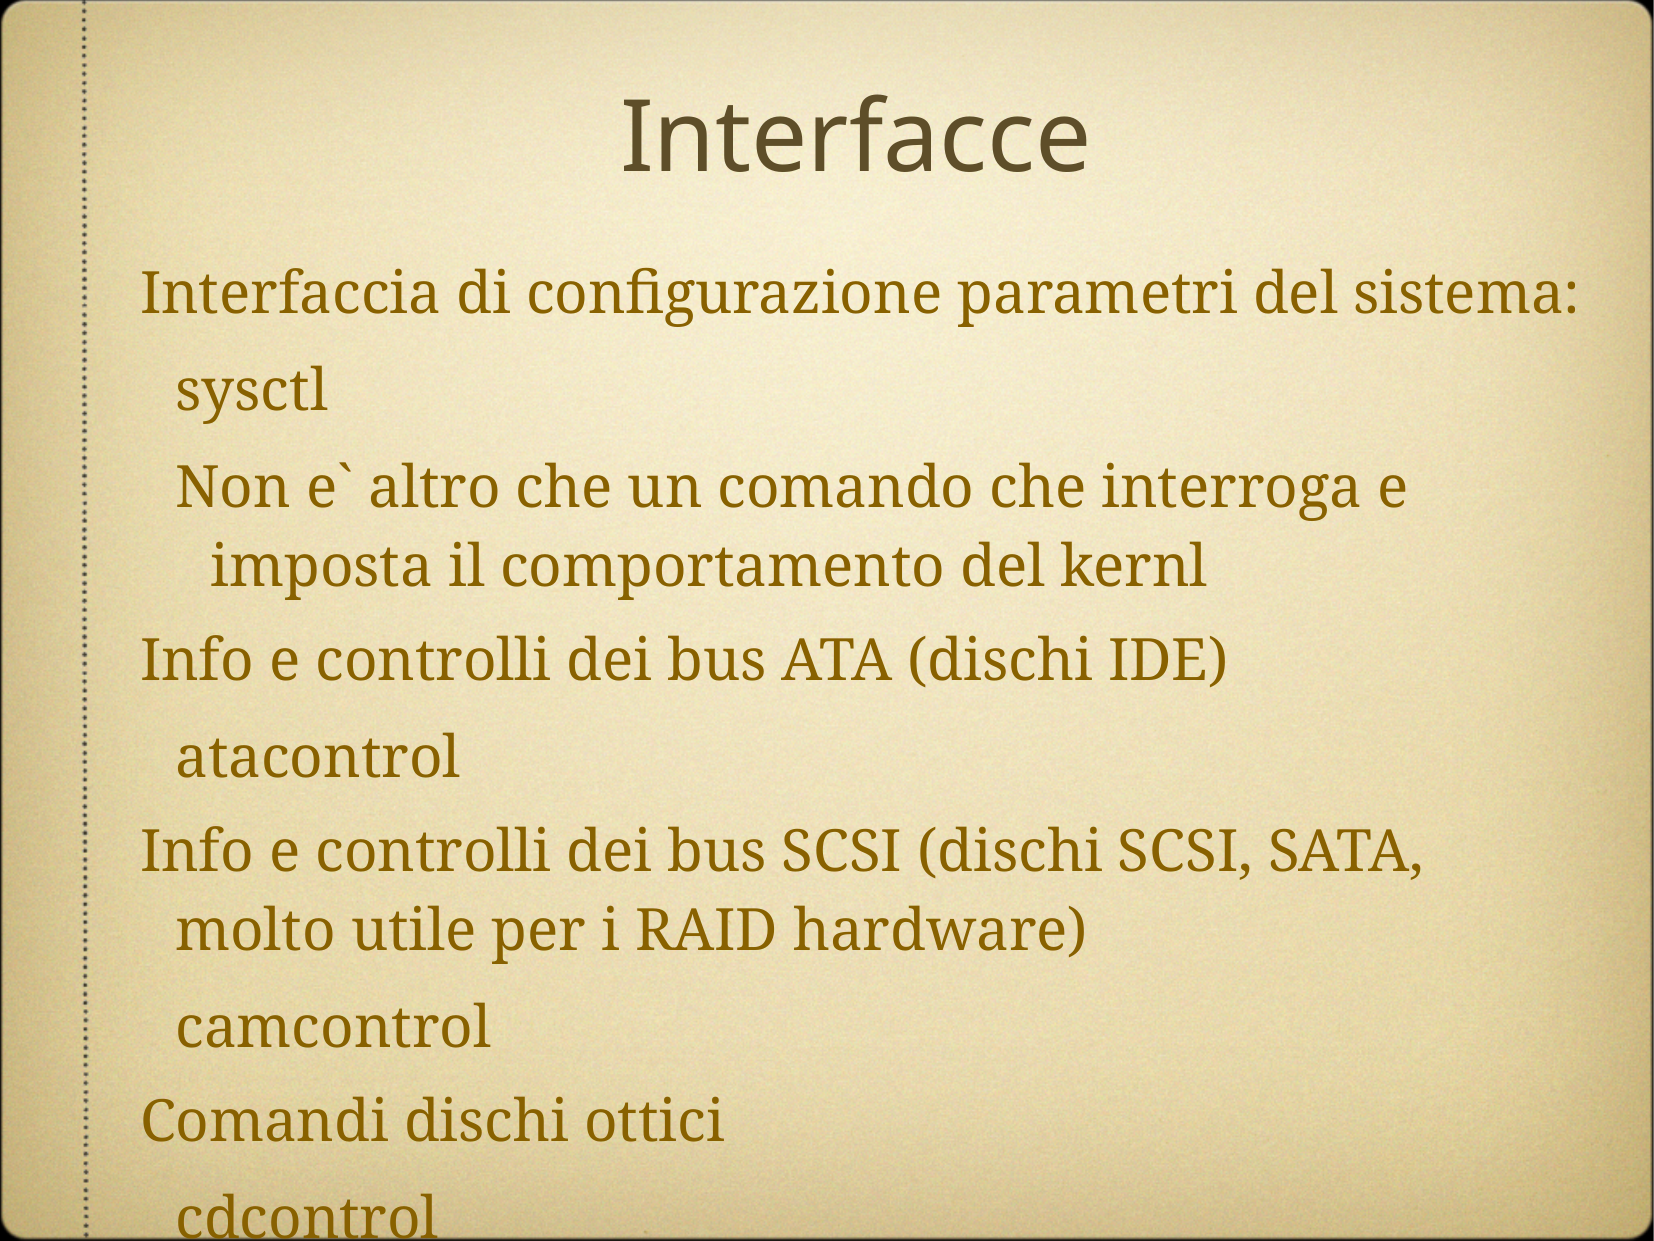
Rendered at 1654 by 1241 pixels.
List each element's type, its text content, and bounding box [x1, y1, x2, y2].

list Interfaccia di configurazione parametri del sistema: sysctl Non e` altro che un comando che interroga e imposta il comportamento del kernl Info e controlli dei bus ATA (dischi IDE) atacontrol Info e controlli dei bus SCSI (dischi SCSI, SATA, molto utile per i RAID hardware) camcontrol Comandi dischi ottici cdcontrol [104, 251, 1595, 1182]
title Interfacce [118, 0, 1595, 251]
picture [0, 0, 1654, 1241]
